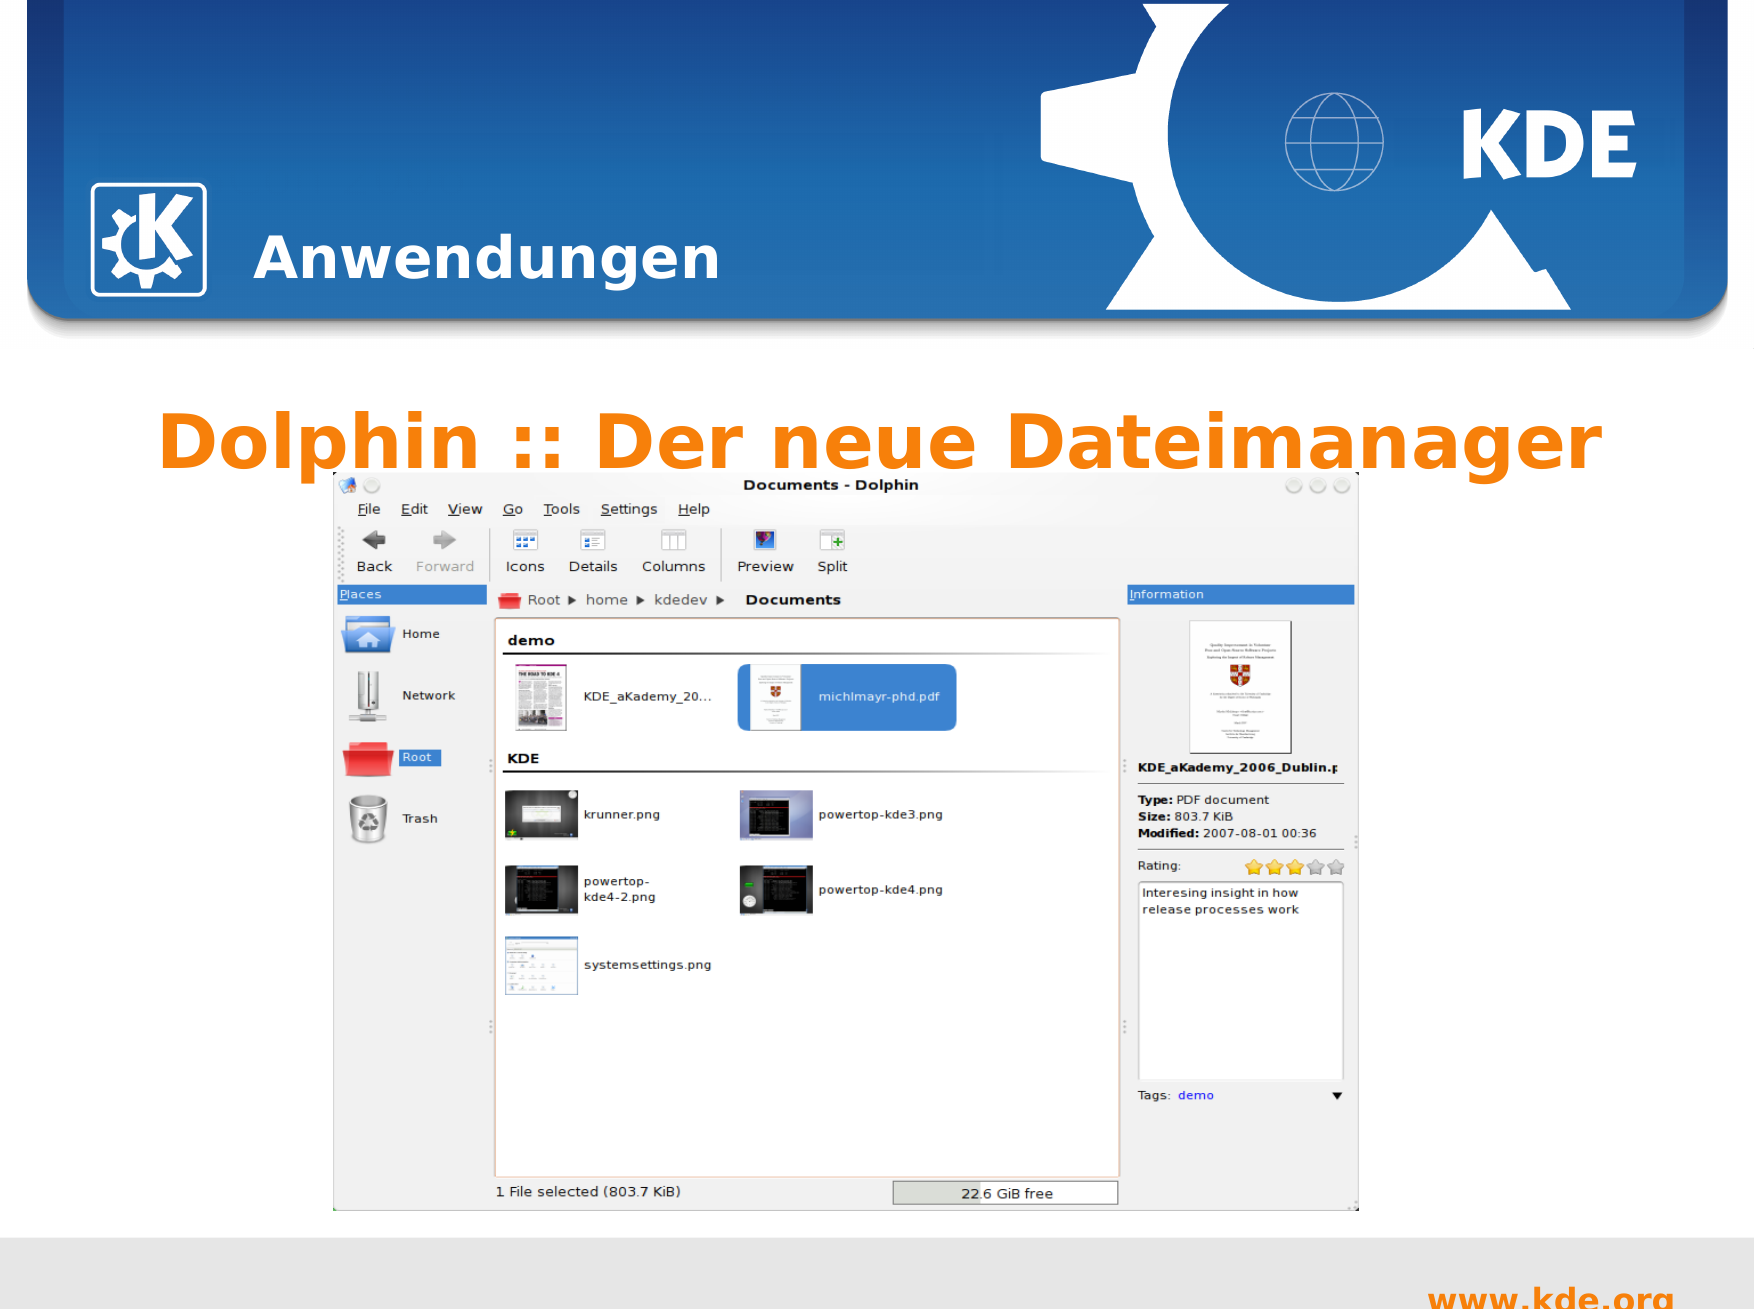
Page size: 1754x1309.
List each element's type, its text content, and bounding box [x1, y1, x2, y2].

text_box Dolphin :: Der neue Dateimanager [111, 348, 1625, 451]
picture [0, 0, 1754, 349]
text_box Anwendungen [208, 183, 1063, 296]
picture [333, 472, 1359, 1211]
